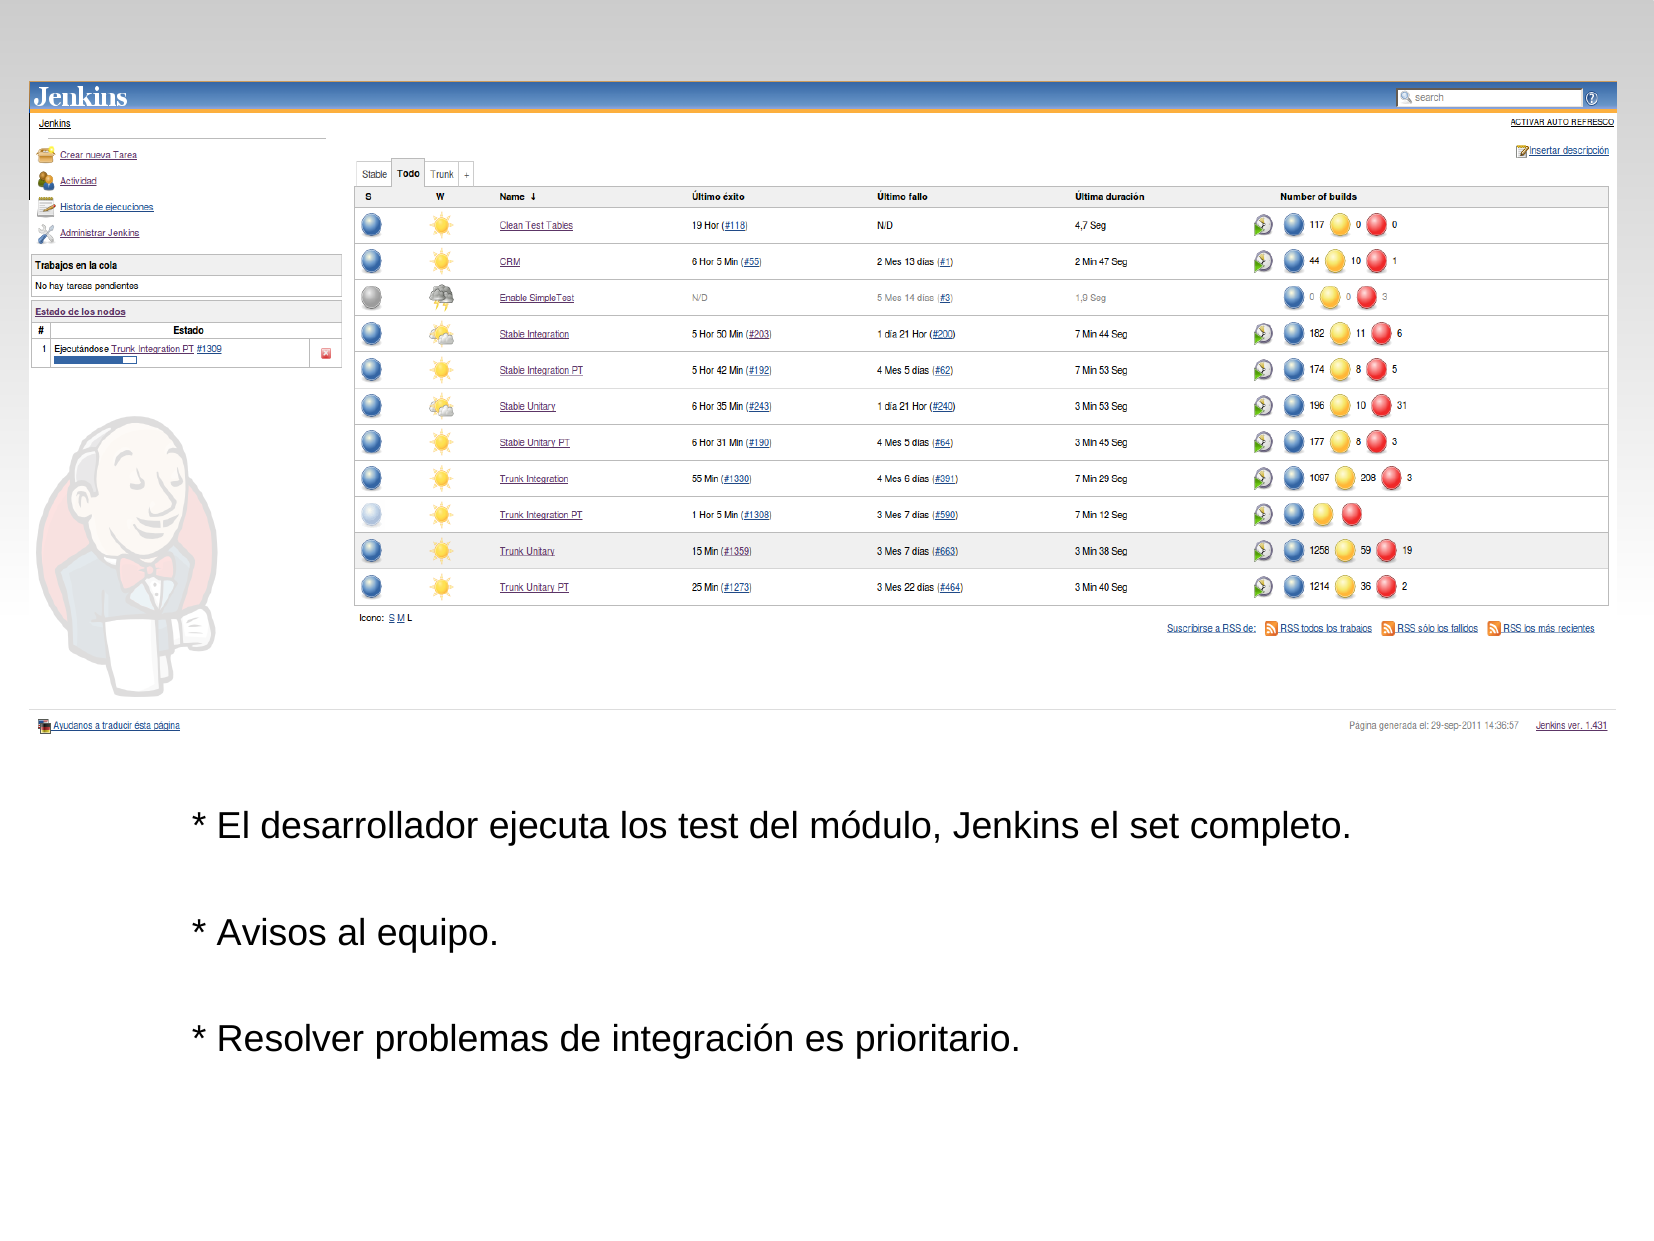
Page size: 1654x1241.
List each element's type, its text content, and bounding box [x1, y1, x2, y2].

text_box * El desarrollador ejecuta los test del módulo, Jenkins el set completo. [177, 797, 1388, 855]
text_box * Avisos al equipo. [177, 903, 1388, 961]
text_box * Resolver problemas de integración es prioritario. [177, 1009, 1388, 1067]
picture [29, 81, 1617, 786]
